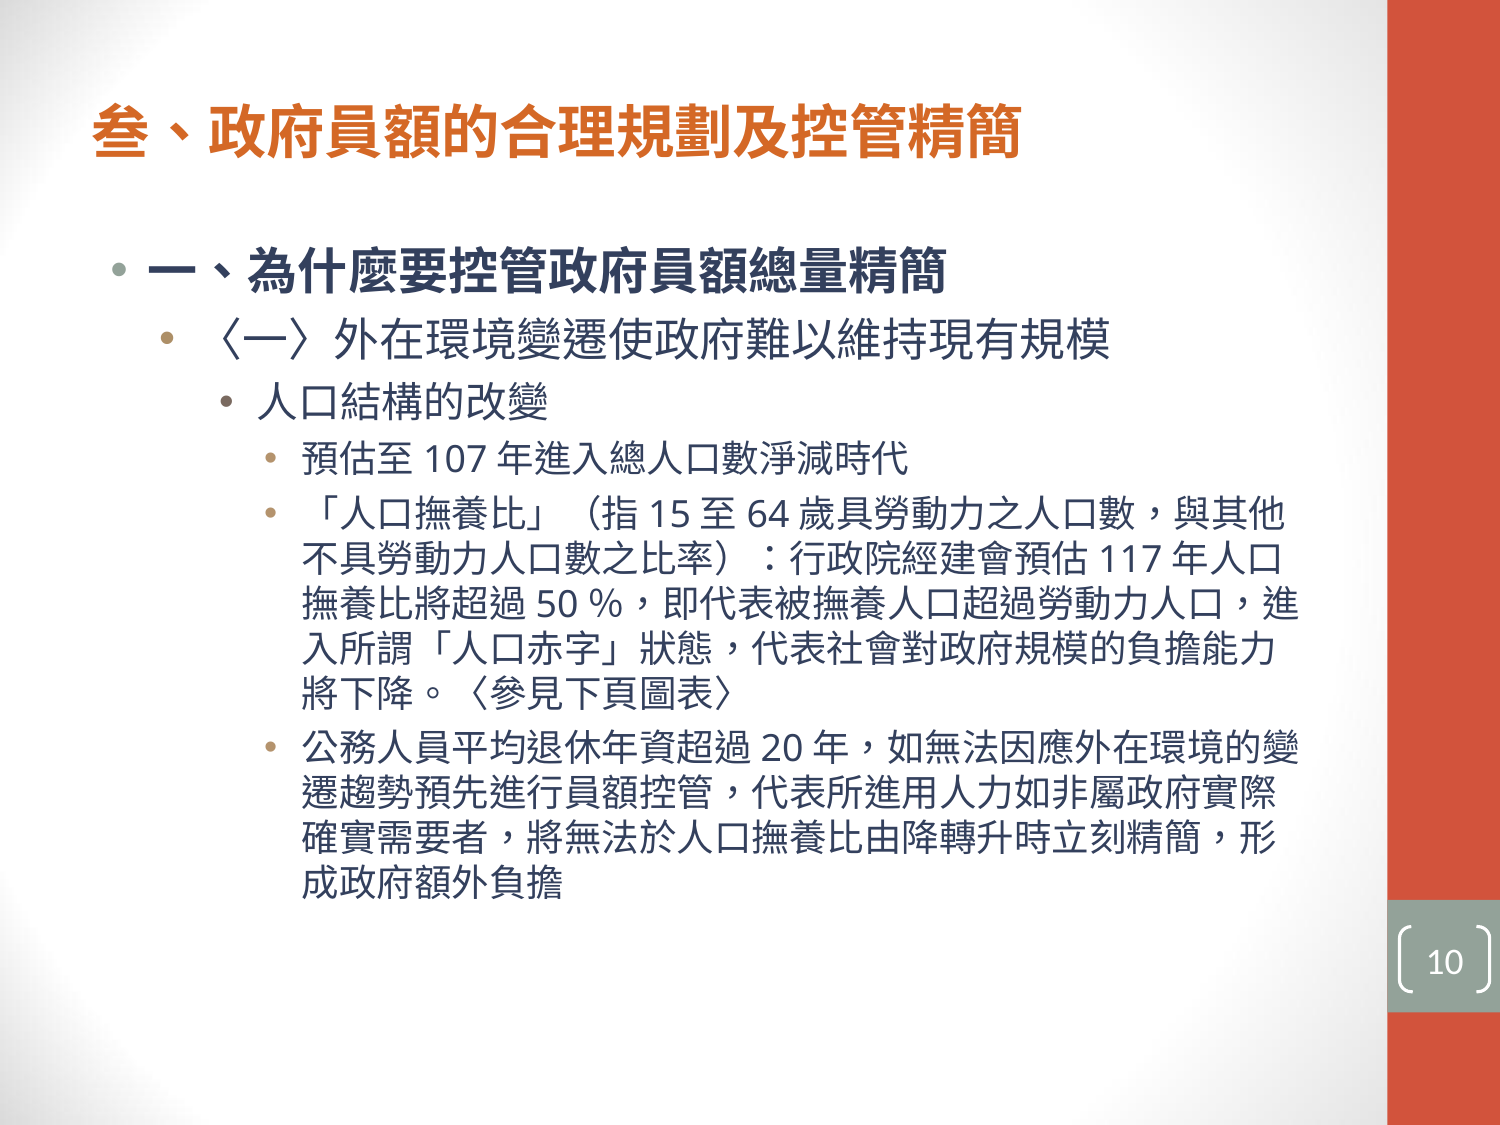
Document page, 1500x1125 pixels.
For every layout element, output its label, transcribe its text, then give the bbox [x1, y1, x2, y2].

picture [0, 0, 1387, 1125]
title 叁、政府員額的合理規劃及控管精簡 [76, 66, 1327, 194]
text_box <編號> [1399, 926, 1412, 992]
list 一、為什麼要控管政府員額總量精簡 〈一〉外在環境變遷使政府難以維持現有規模 人口結構的改變 預估至107年進入總人口數淨減時代 「人口撫養比」（指15至64歲具勞動力之人口數，與其他不具勞動力人口數之比率）：行政院經建會預估117年人口撫養比將超過50％，即代表被撫養人口超過勞動力人口，進入所謂「人口赤字」狀態，代表社會對政府規模的負擔能力將下降。〈參見下頁圖表〉 公務人員平均退休年資超過20年，如無法因應外在環境的變遷趨勢預先進行員額控管，代表所進用人力如非屬政府實際確實需要者，將無法於人口撫養比由降轉升時立刻精簡，形成政府額外負擔 [76, 231, 1327, 1051]
text_box <編號> [1477, 926, 1490, 992]
